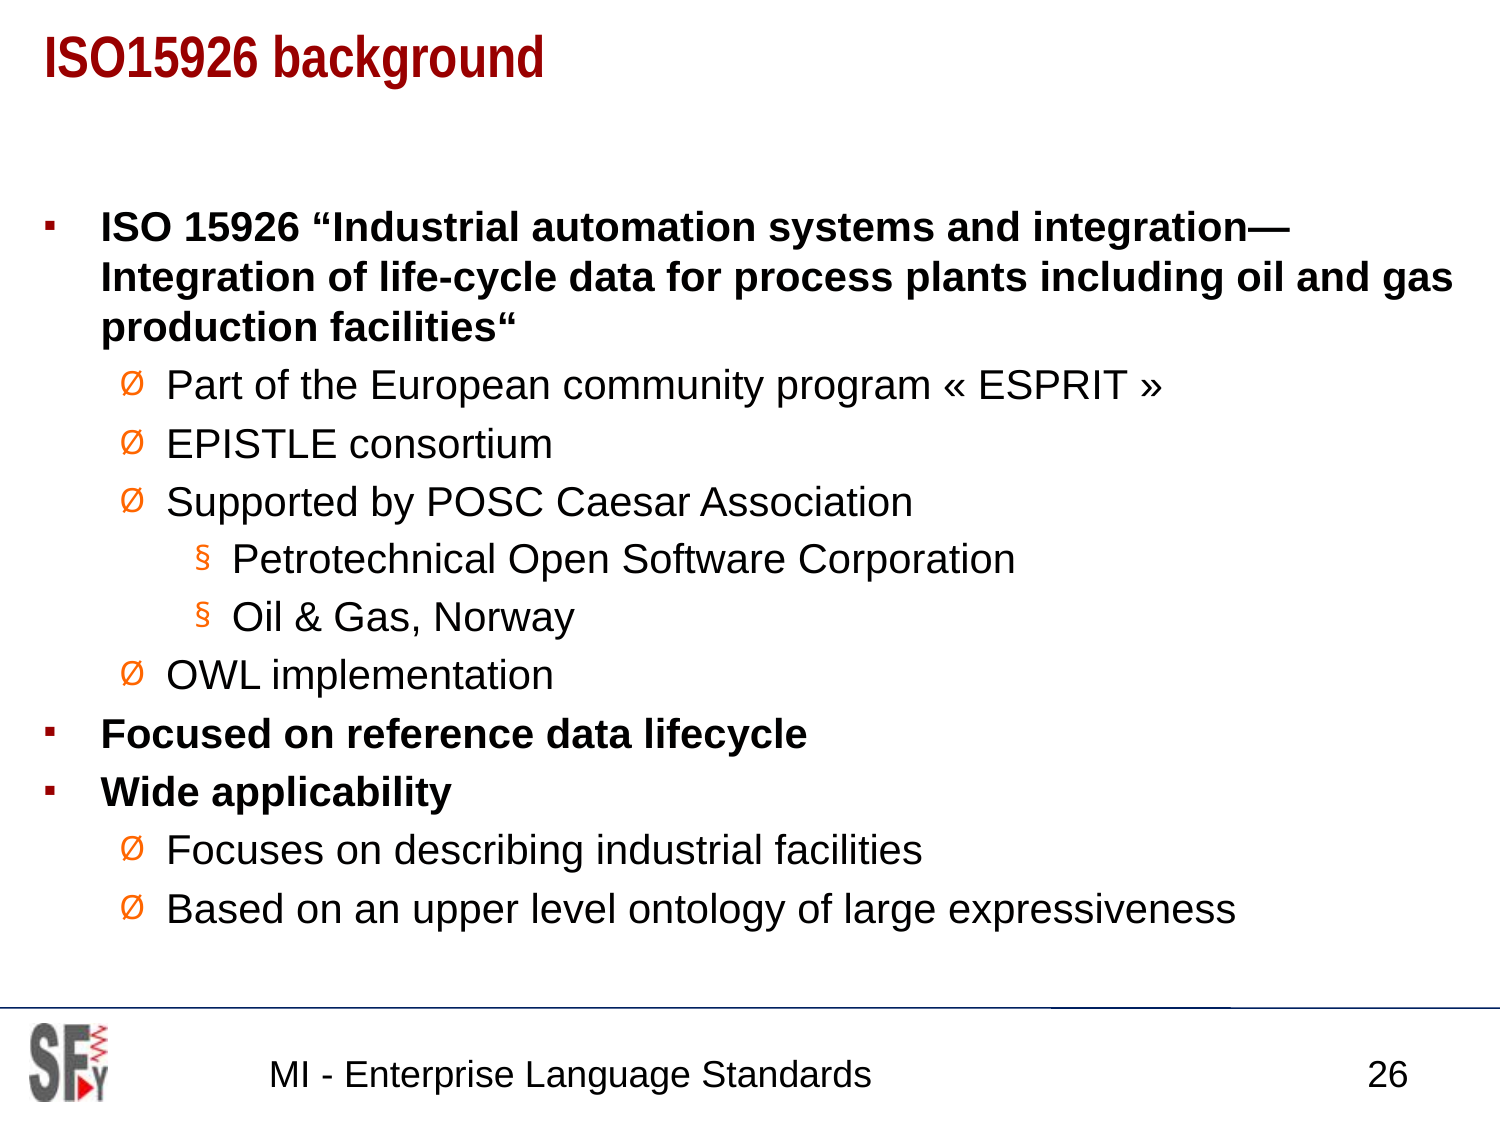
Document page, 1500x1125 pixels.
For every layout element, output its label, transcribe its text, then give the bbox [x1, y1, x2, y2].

slide_number <numéro> [1352, 1034, 1490, 1103]
list ISO 15926 “Industrial automation systems and integration—Integration of life-cycle data for process plants including oil and gas production facilities“ Part of the European community program « ESPRIT » EPISTLE consortium Supported by POSC Caesar Association Petrotechnical Open Software Corporation Oil & Gas, Norway OWL implementation Focused on reference data lifecycle Wide applicability Focuses on describing industrial facilities Based on an upper level ontology of large expressiveness [29, 184, 1471, 988]
picture [29, 1023, 108, 1102]
title ISO15926 background [29, 12, 1471, 138]
footer MI - Enterprise Language Standards [253, 1034, 1336, 1103]
